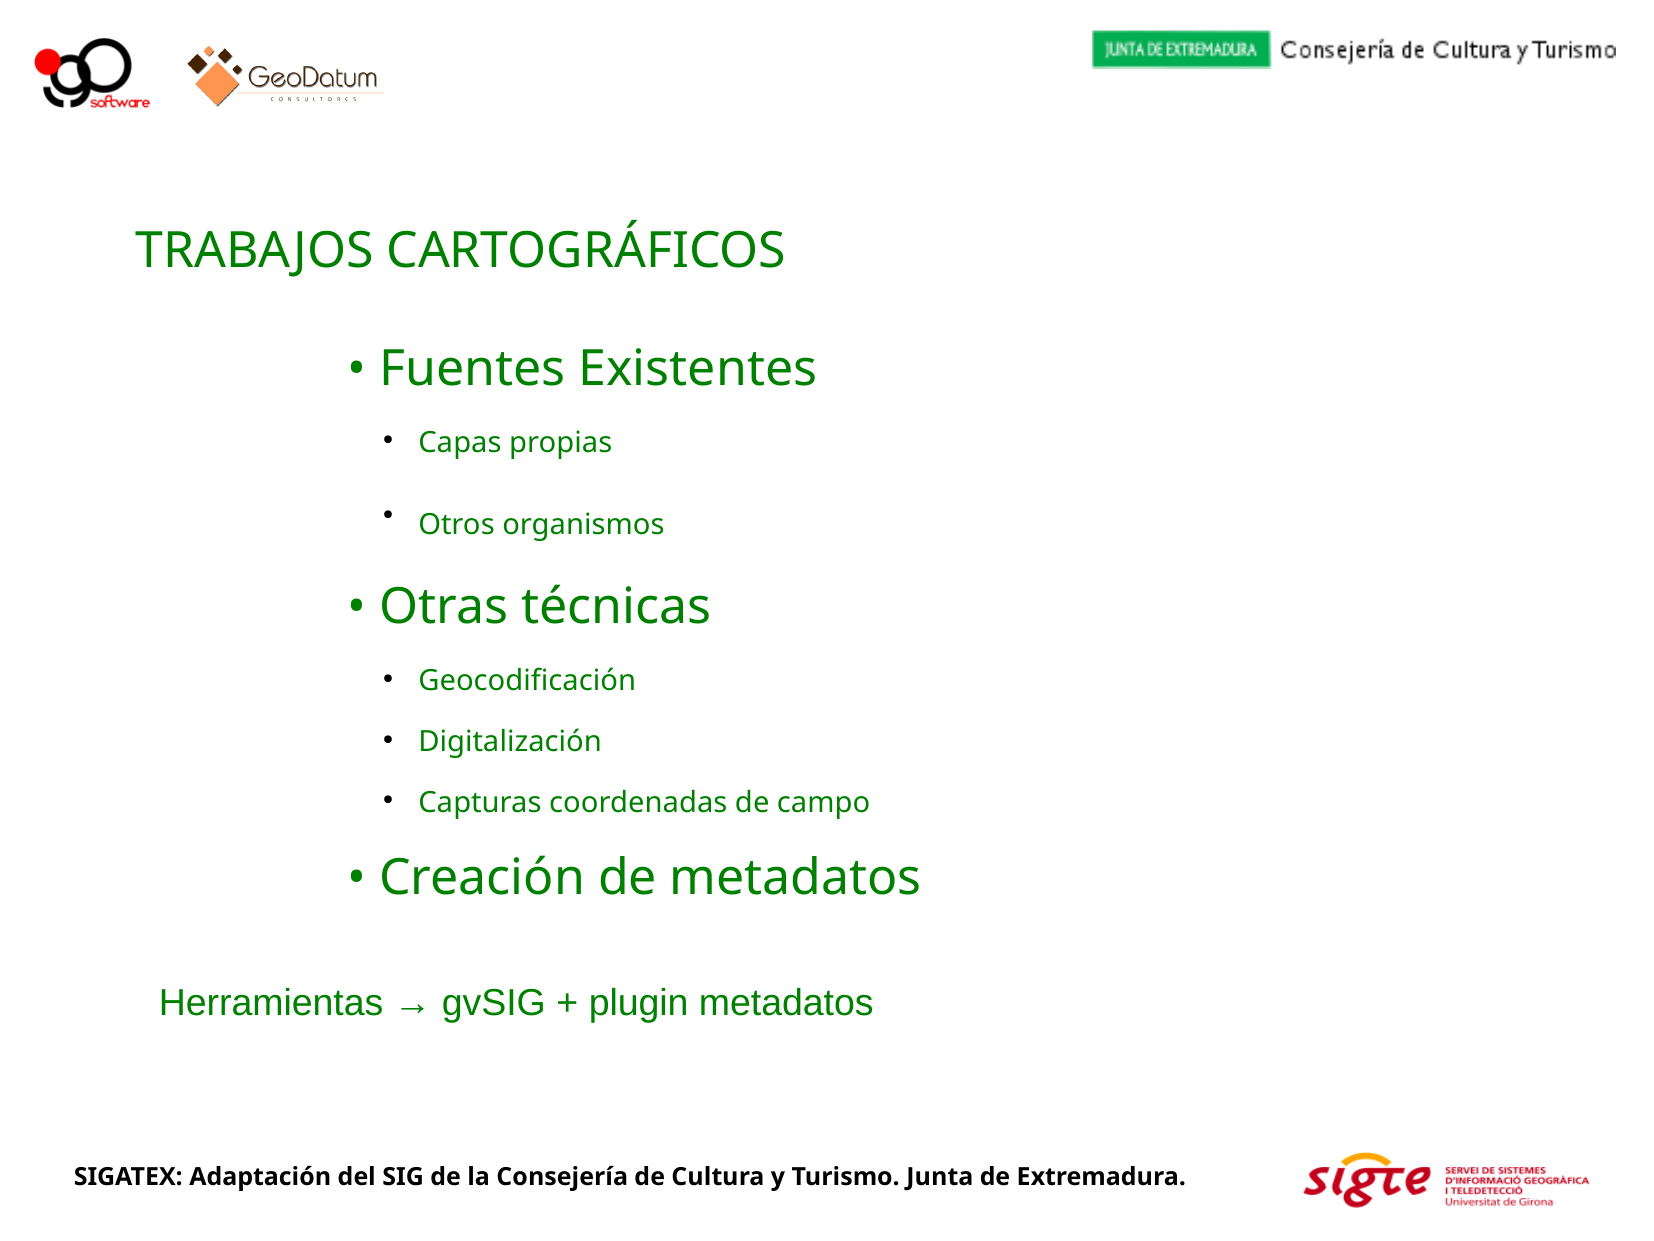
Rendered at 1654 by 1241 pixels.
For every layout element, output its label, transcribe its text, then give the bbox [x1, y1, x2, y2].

picture [1092, 29, 1616, 70]
text_box SIGATEX: Adaptación del SIG de la Consejería de Cultura y Turismo. Junta de Extremadura. [59, 1151, 1299, 1200]
text_box • Fuentes Existentes Capas propias Otros organismos • Otras técnicas Geocodificación Digitalización Capturas coordenadas de campo • Creación de metadatos [295, 324, 1654, 928]
picture [177, 18, 394, 137]
picture [1299, 1151, 1592, 1211]
text_box TRABAJOS CARTOGRÁFICOS [120, 206, 798, 280]
text_box Herramientas → gvSIG + plugin metadatos [144, 974, 901, 1032]
picture [29, 30, 155, 119]
